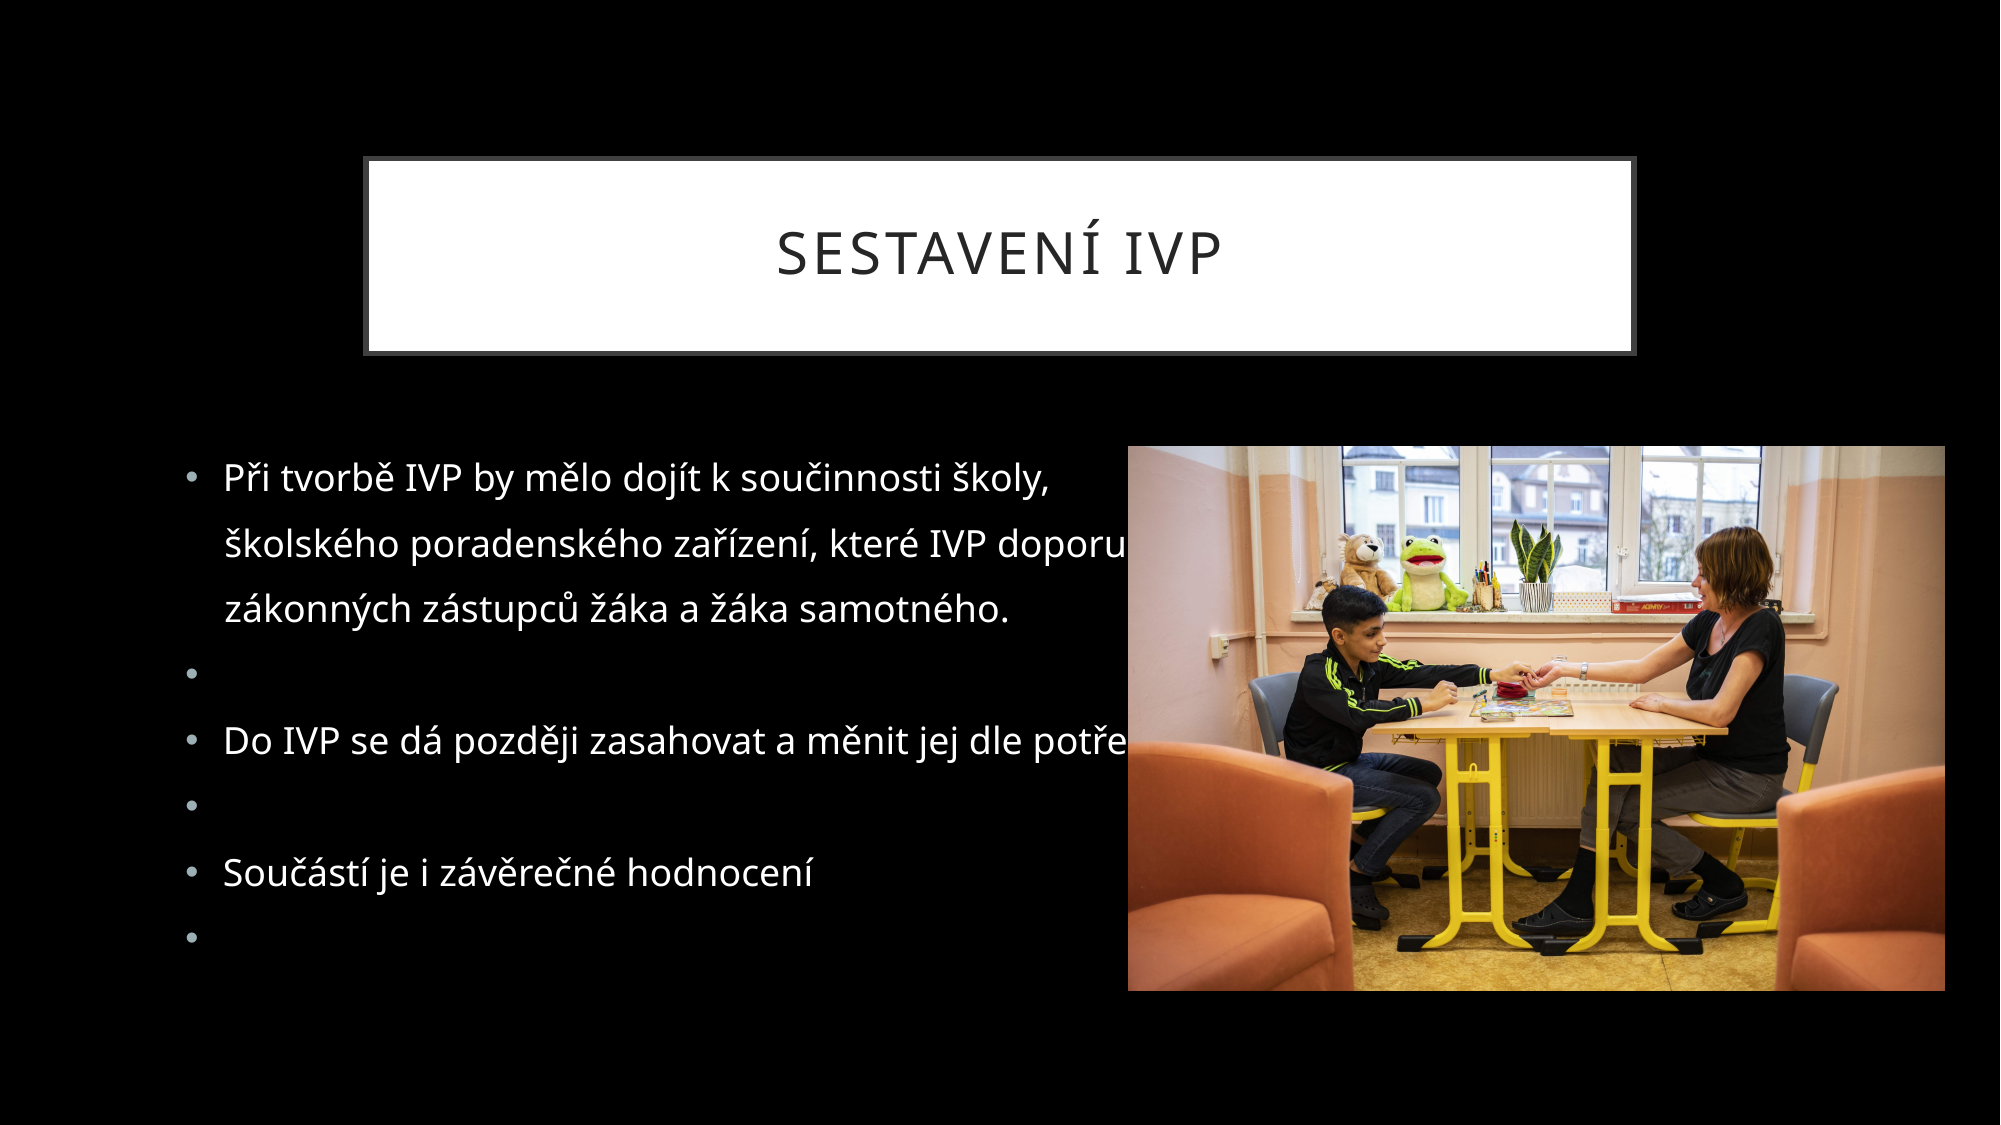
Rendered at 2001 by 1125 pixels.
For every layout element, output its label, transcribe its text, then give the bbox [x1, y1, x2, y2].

title Sestavení IVP [366, 158, 1634, 354]
list Při tvorbě IVP by mělo dojít k součinnosti školy, školského poradenského zařízení, které IVP doporučilo, zákonných zástupců žáka a žáka samotného. Do IVP se dá později zasahovat a měnit jej dle potřeb Součástí je i závěrečné hodnocení [170, 446, 1128, 956]
picture [1128, 446, 1945, 991]
